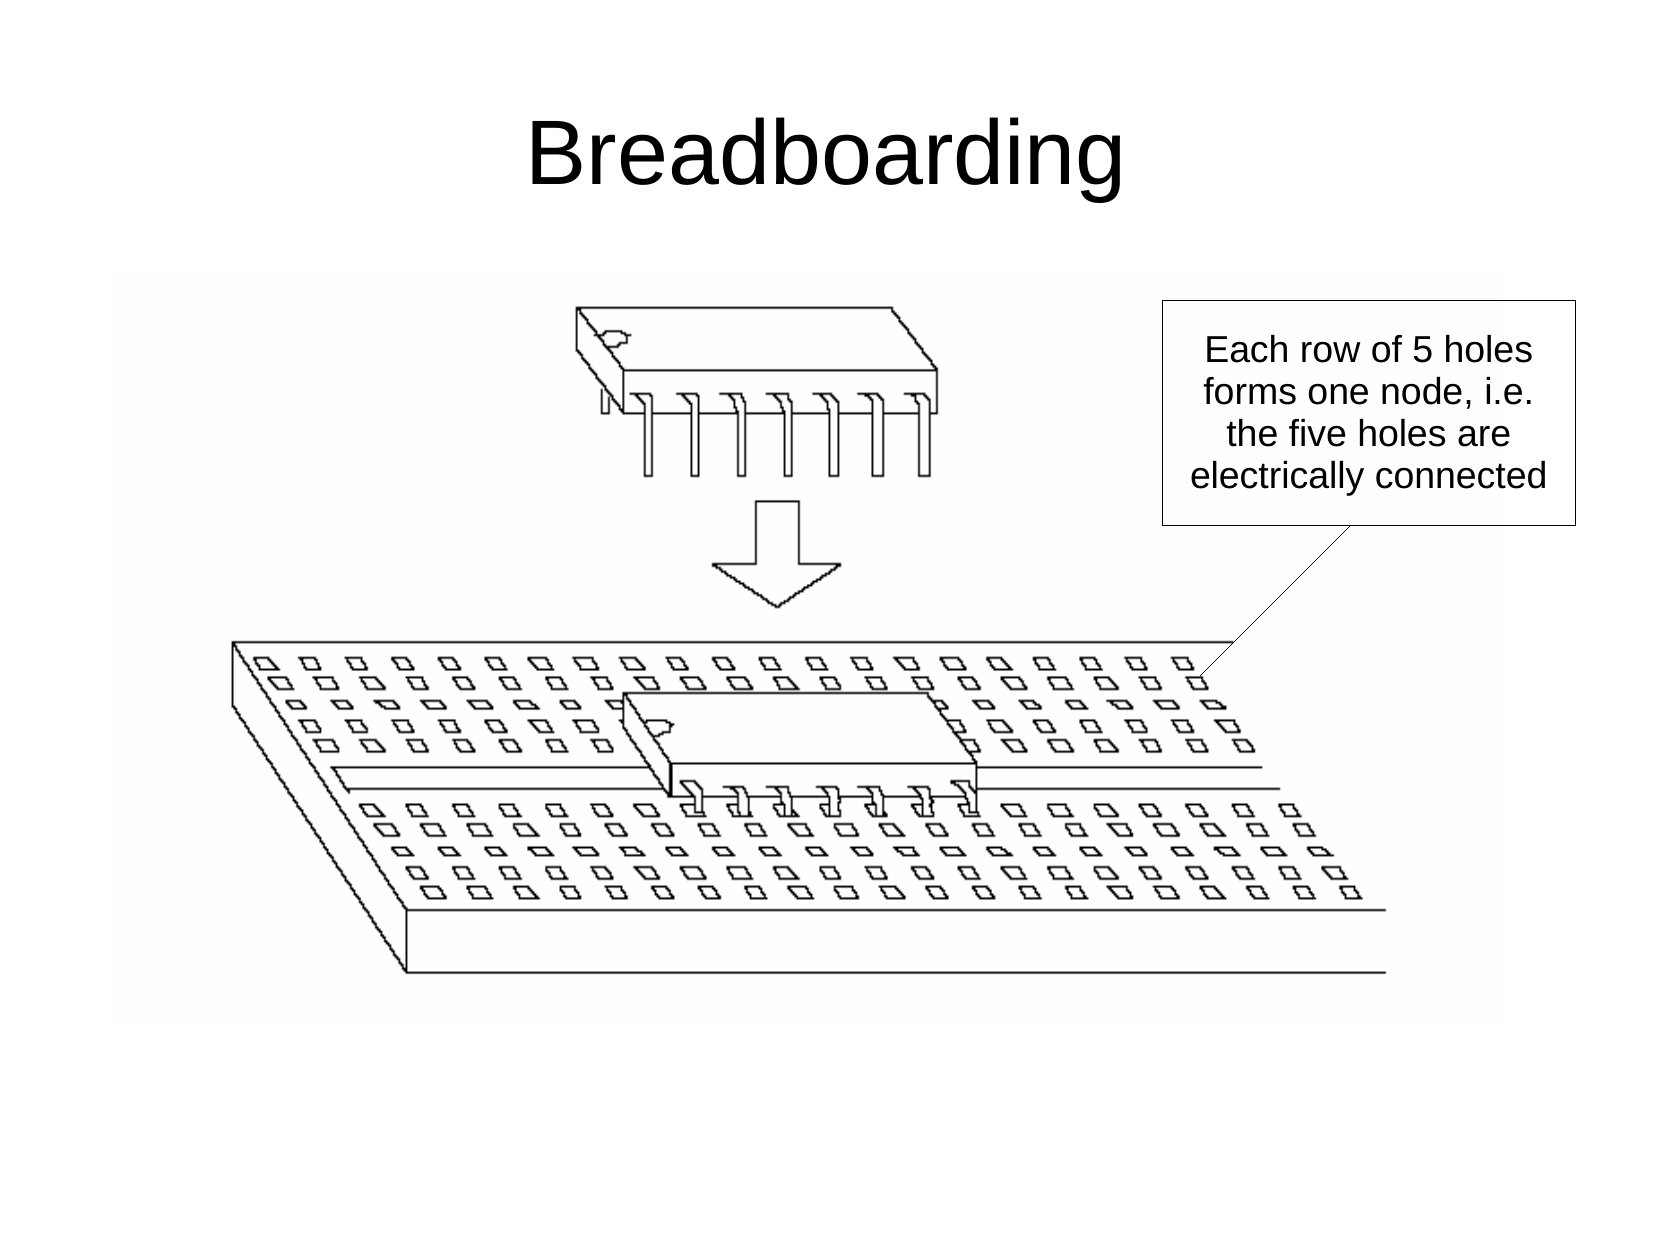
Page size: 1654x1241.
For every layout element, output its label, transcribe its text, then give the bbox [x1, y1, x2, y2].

picture [112, 274, 1501, 1025]
text_box Each row of 5 holes forms one node, i.e. the five holes are electrically connected [1162, 300, 1576, 526]
title Breadboarding [82, 49, 1571, 257]
